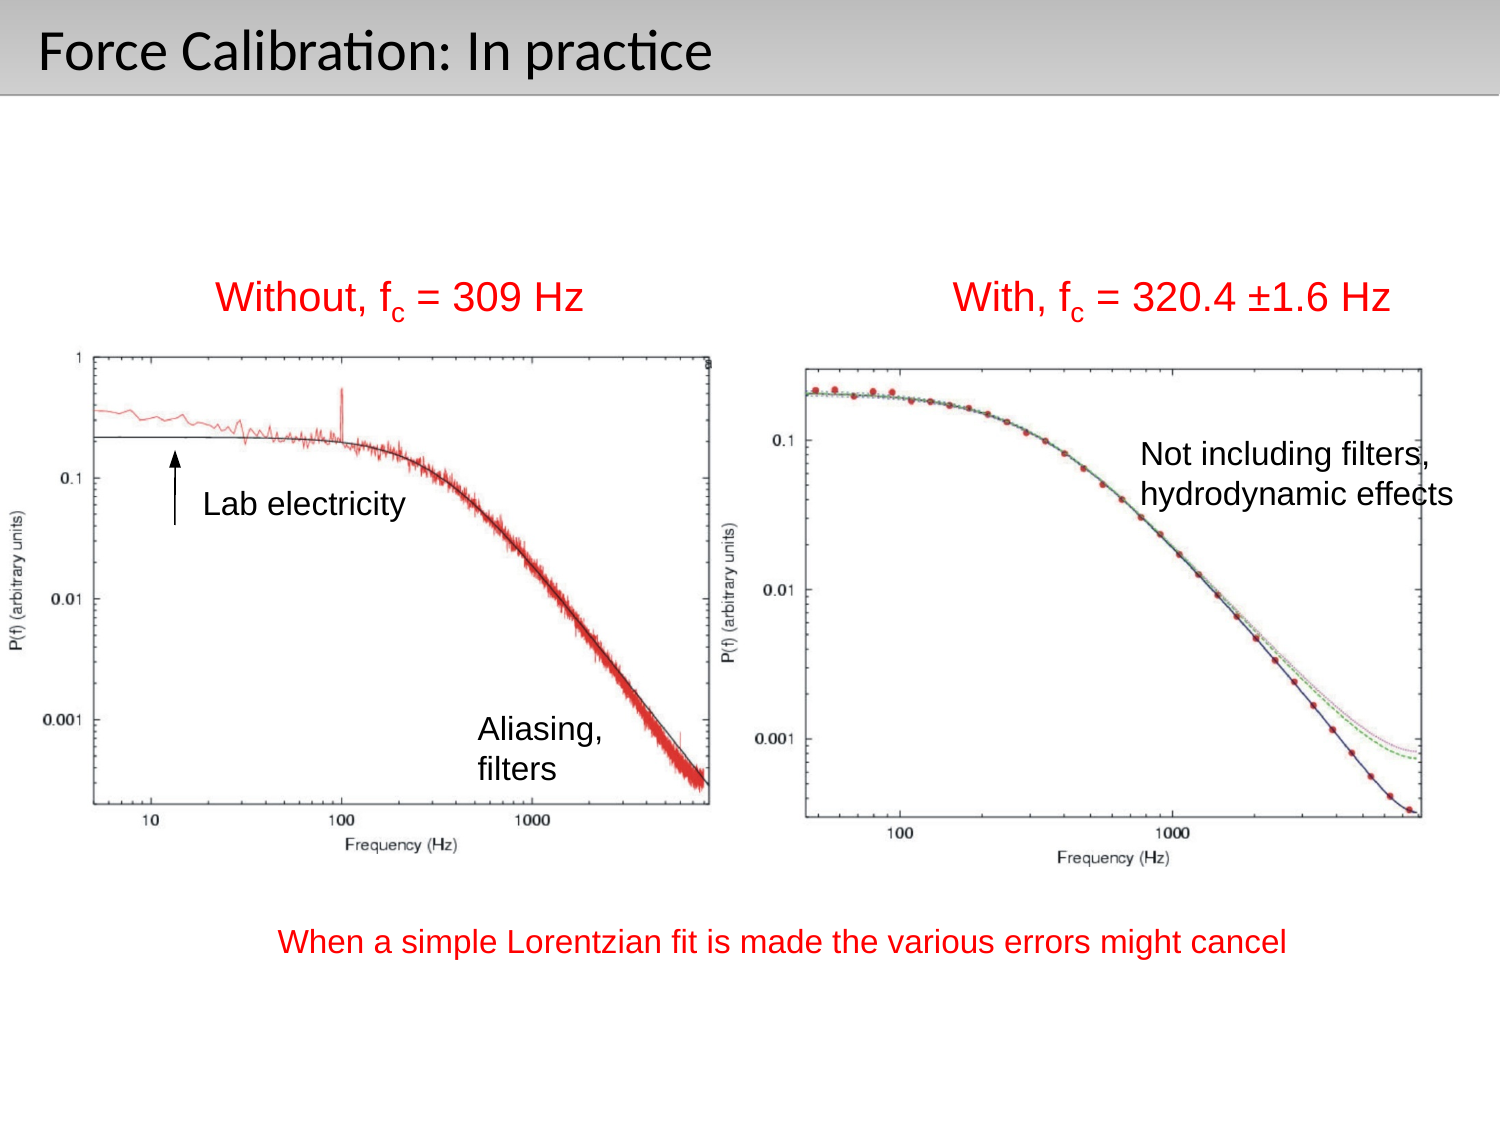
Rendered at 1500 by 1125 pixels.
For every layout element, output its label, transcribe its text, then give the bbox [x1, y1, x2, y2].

text_box Aliasing, filters [462, 699, 619, 796]
text_box Not including filters, hydrodynamic effects [1125, 425, 1471, 521]
picture [0, 337, 1450, 867]
text_box When a simple Lorentzian fit is made the various errors might cancel [262, 912, 1305, 968]
text_box Without, fc = 309 Hz [200, 262, 599, 328]
text_box Lab electricity [187, 474, 422, 531]
text_box With, fc = 320.4 ±1.6 Hz [937, 262, 1405, 328]
title Force Calibration: In practice [23, 0, 1477, 94]
